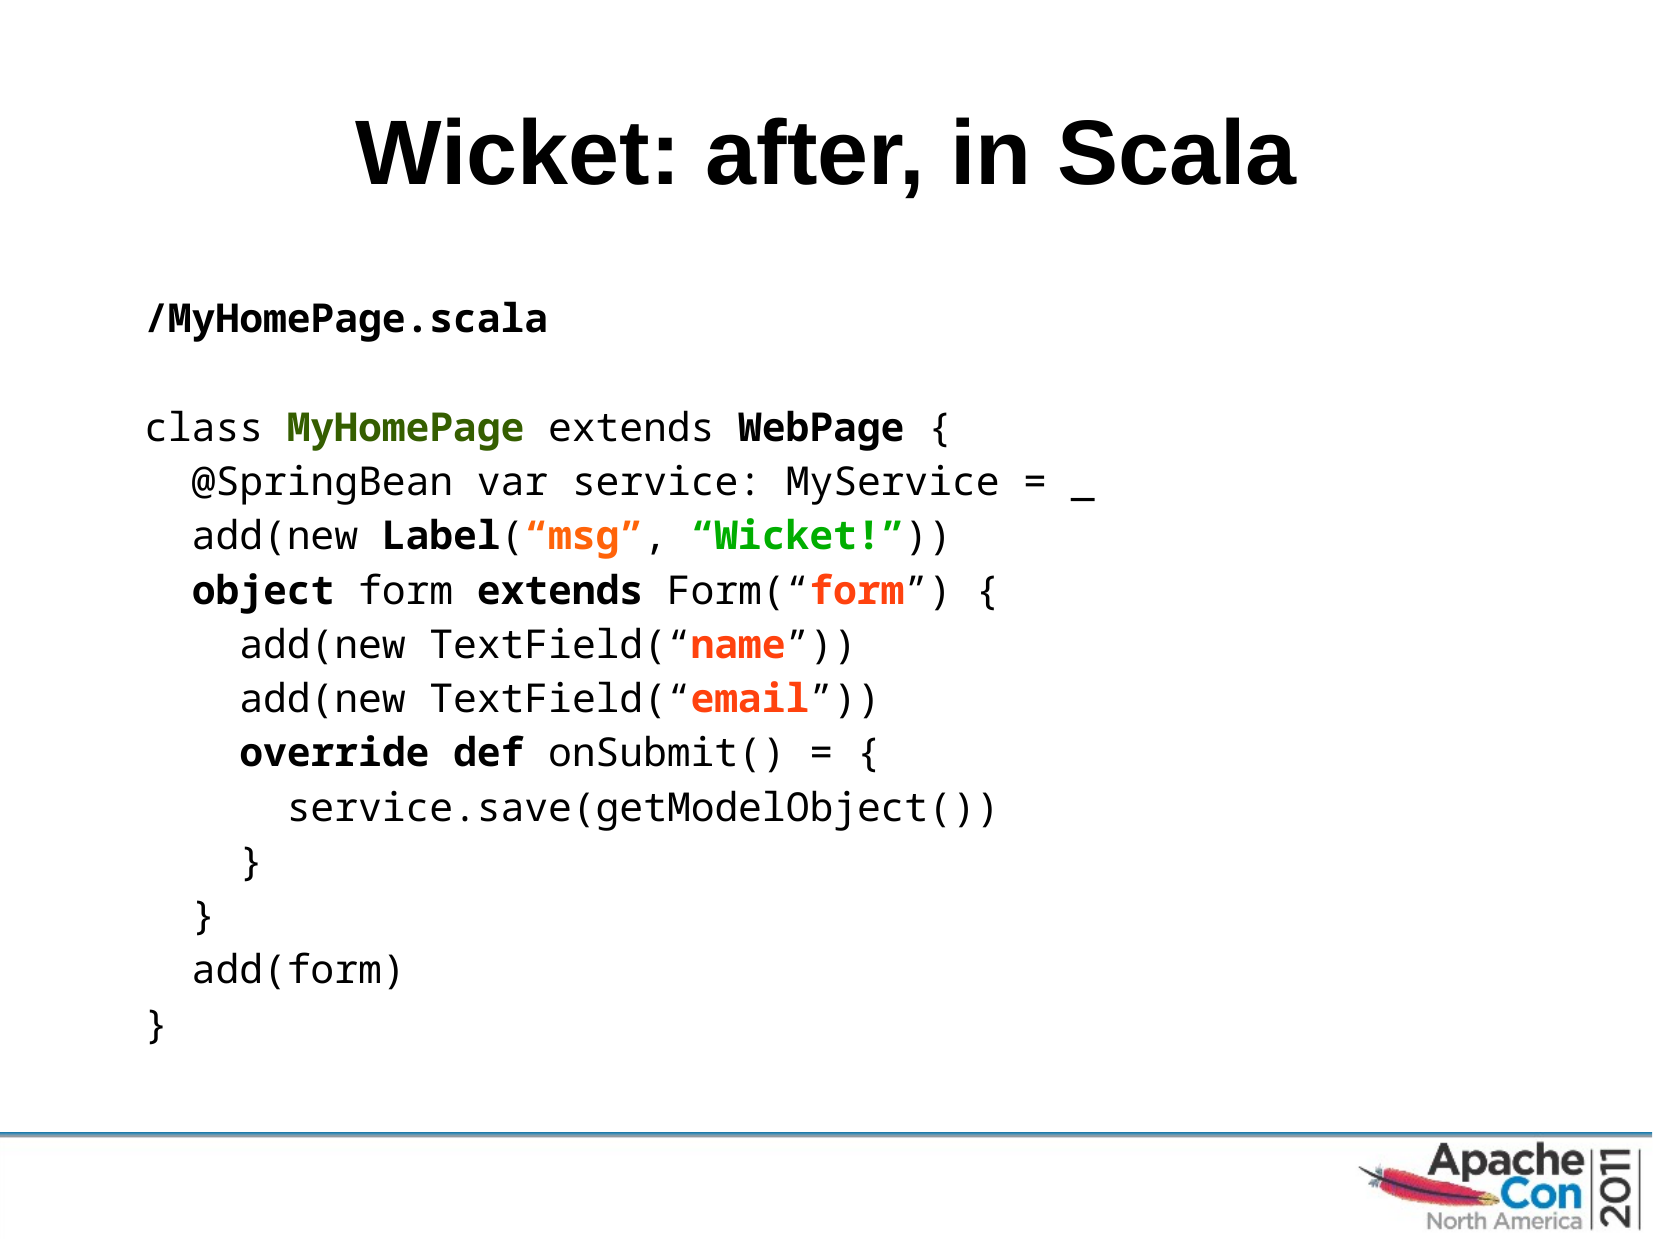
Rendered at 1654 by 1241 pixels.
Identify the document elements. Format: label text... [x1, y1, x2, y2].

picture [0, 1132, 1653, 1239]
title Wicket: after, in Scala [82, 49, 1571, 257]
list /MyHomePage.scala class MyHomePage extends WebPage { @SpringBean var service: MyService = _ add(new Label(“msg”, “Wicket!”)) object form extends Form(“form”) { add(new TextField(“name”)) add(new TextField(“email”)) override def onSubmit() = { service.save(getModelObject()) } } add(form) } [82, 290, 1571, 1109]
